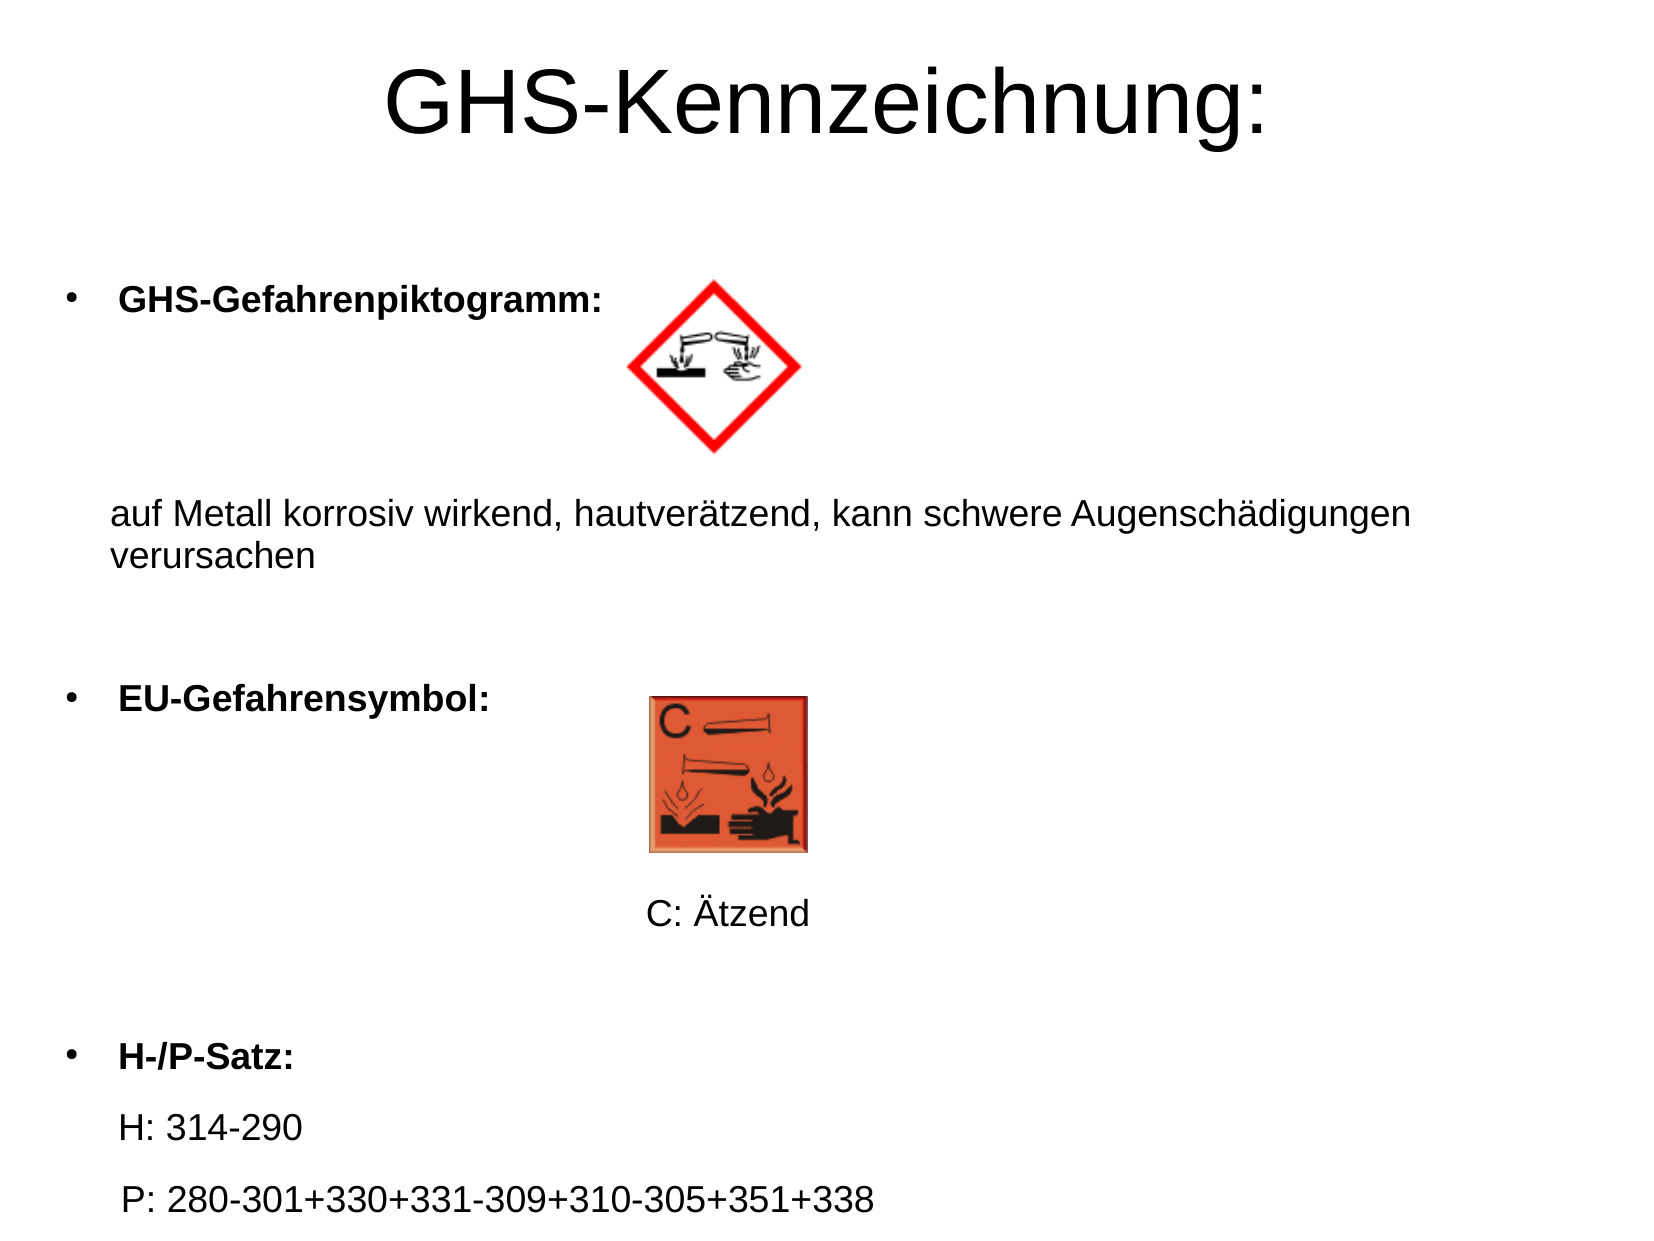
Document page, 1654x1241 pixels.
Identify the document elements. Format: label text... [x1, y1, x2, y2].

picture [625, 278, 804, 456]
picture [649, 696, 808, 854]
list GHS-Gefahrenpiktogramm: auf Metall korrosiv wirkend, hautverätzend, kann schwere Augenschädigungen verursachen EU-Gefahrensymbol: C: Ätzend H-/P-Satz: H: 314-290 P: 280-301+330+331-309+310-305+351+338 [47, 278, 1536, 1241]
title GHS-Kennzeichnung: [82, 49, 1571, 257]
